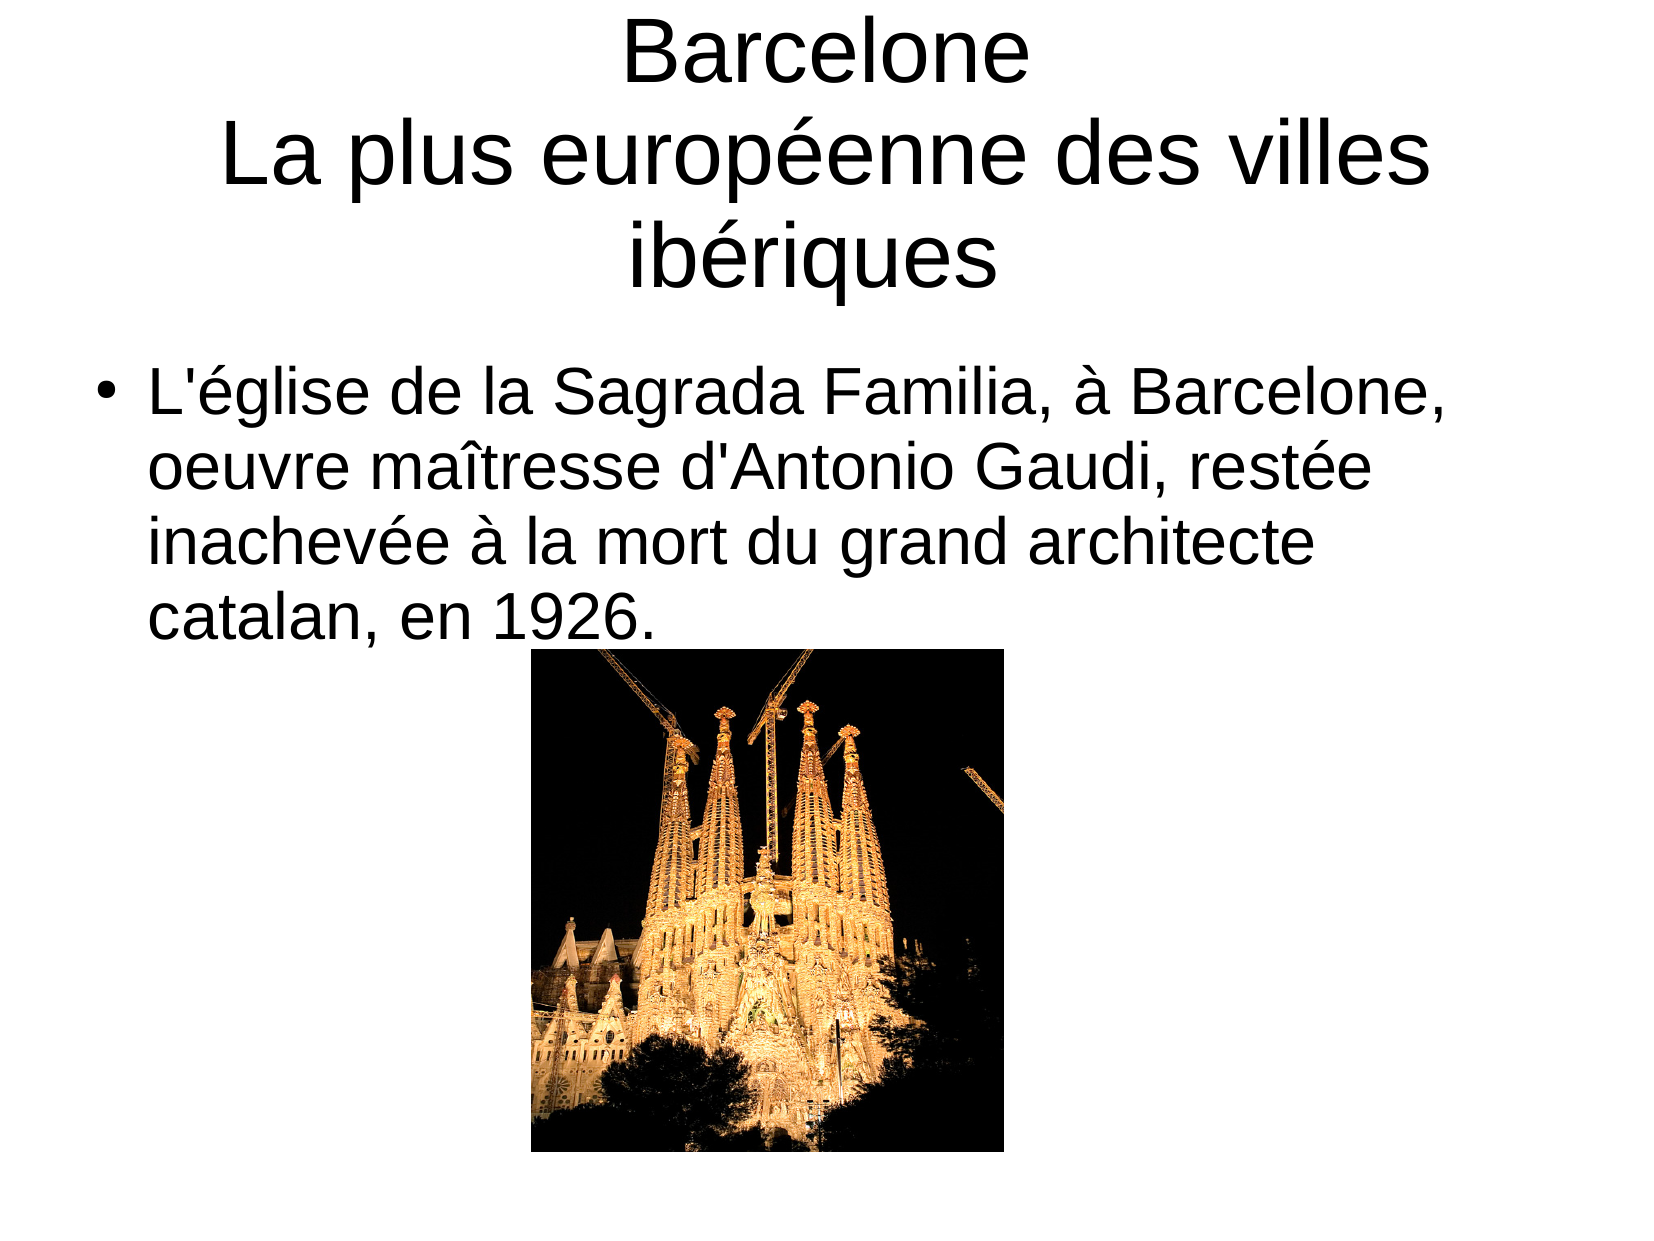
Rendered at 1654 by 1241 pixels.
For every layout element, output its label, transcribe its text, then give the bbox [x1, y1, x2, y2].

list L'église de la Sagrada Familia, à Barcelone, oeuvre maîtresse d'Antonio Gaudi, restée inachevée à la mort du grand architecte catalan, en 1926. [76, 354, 1565, 1123]
picture [531, 649, 1004, 1152]
title Barcelone La plus européenne des villes ibériques [82, 0, 1571, 307]
